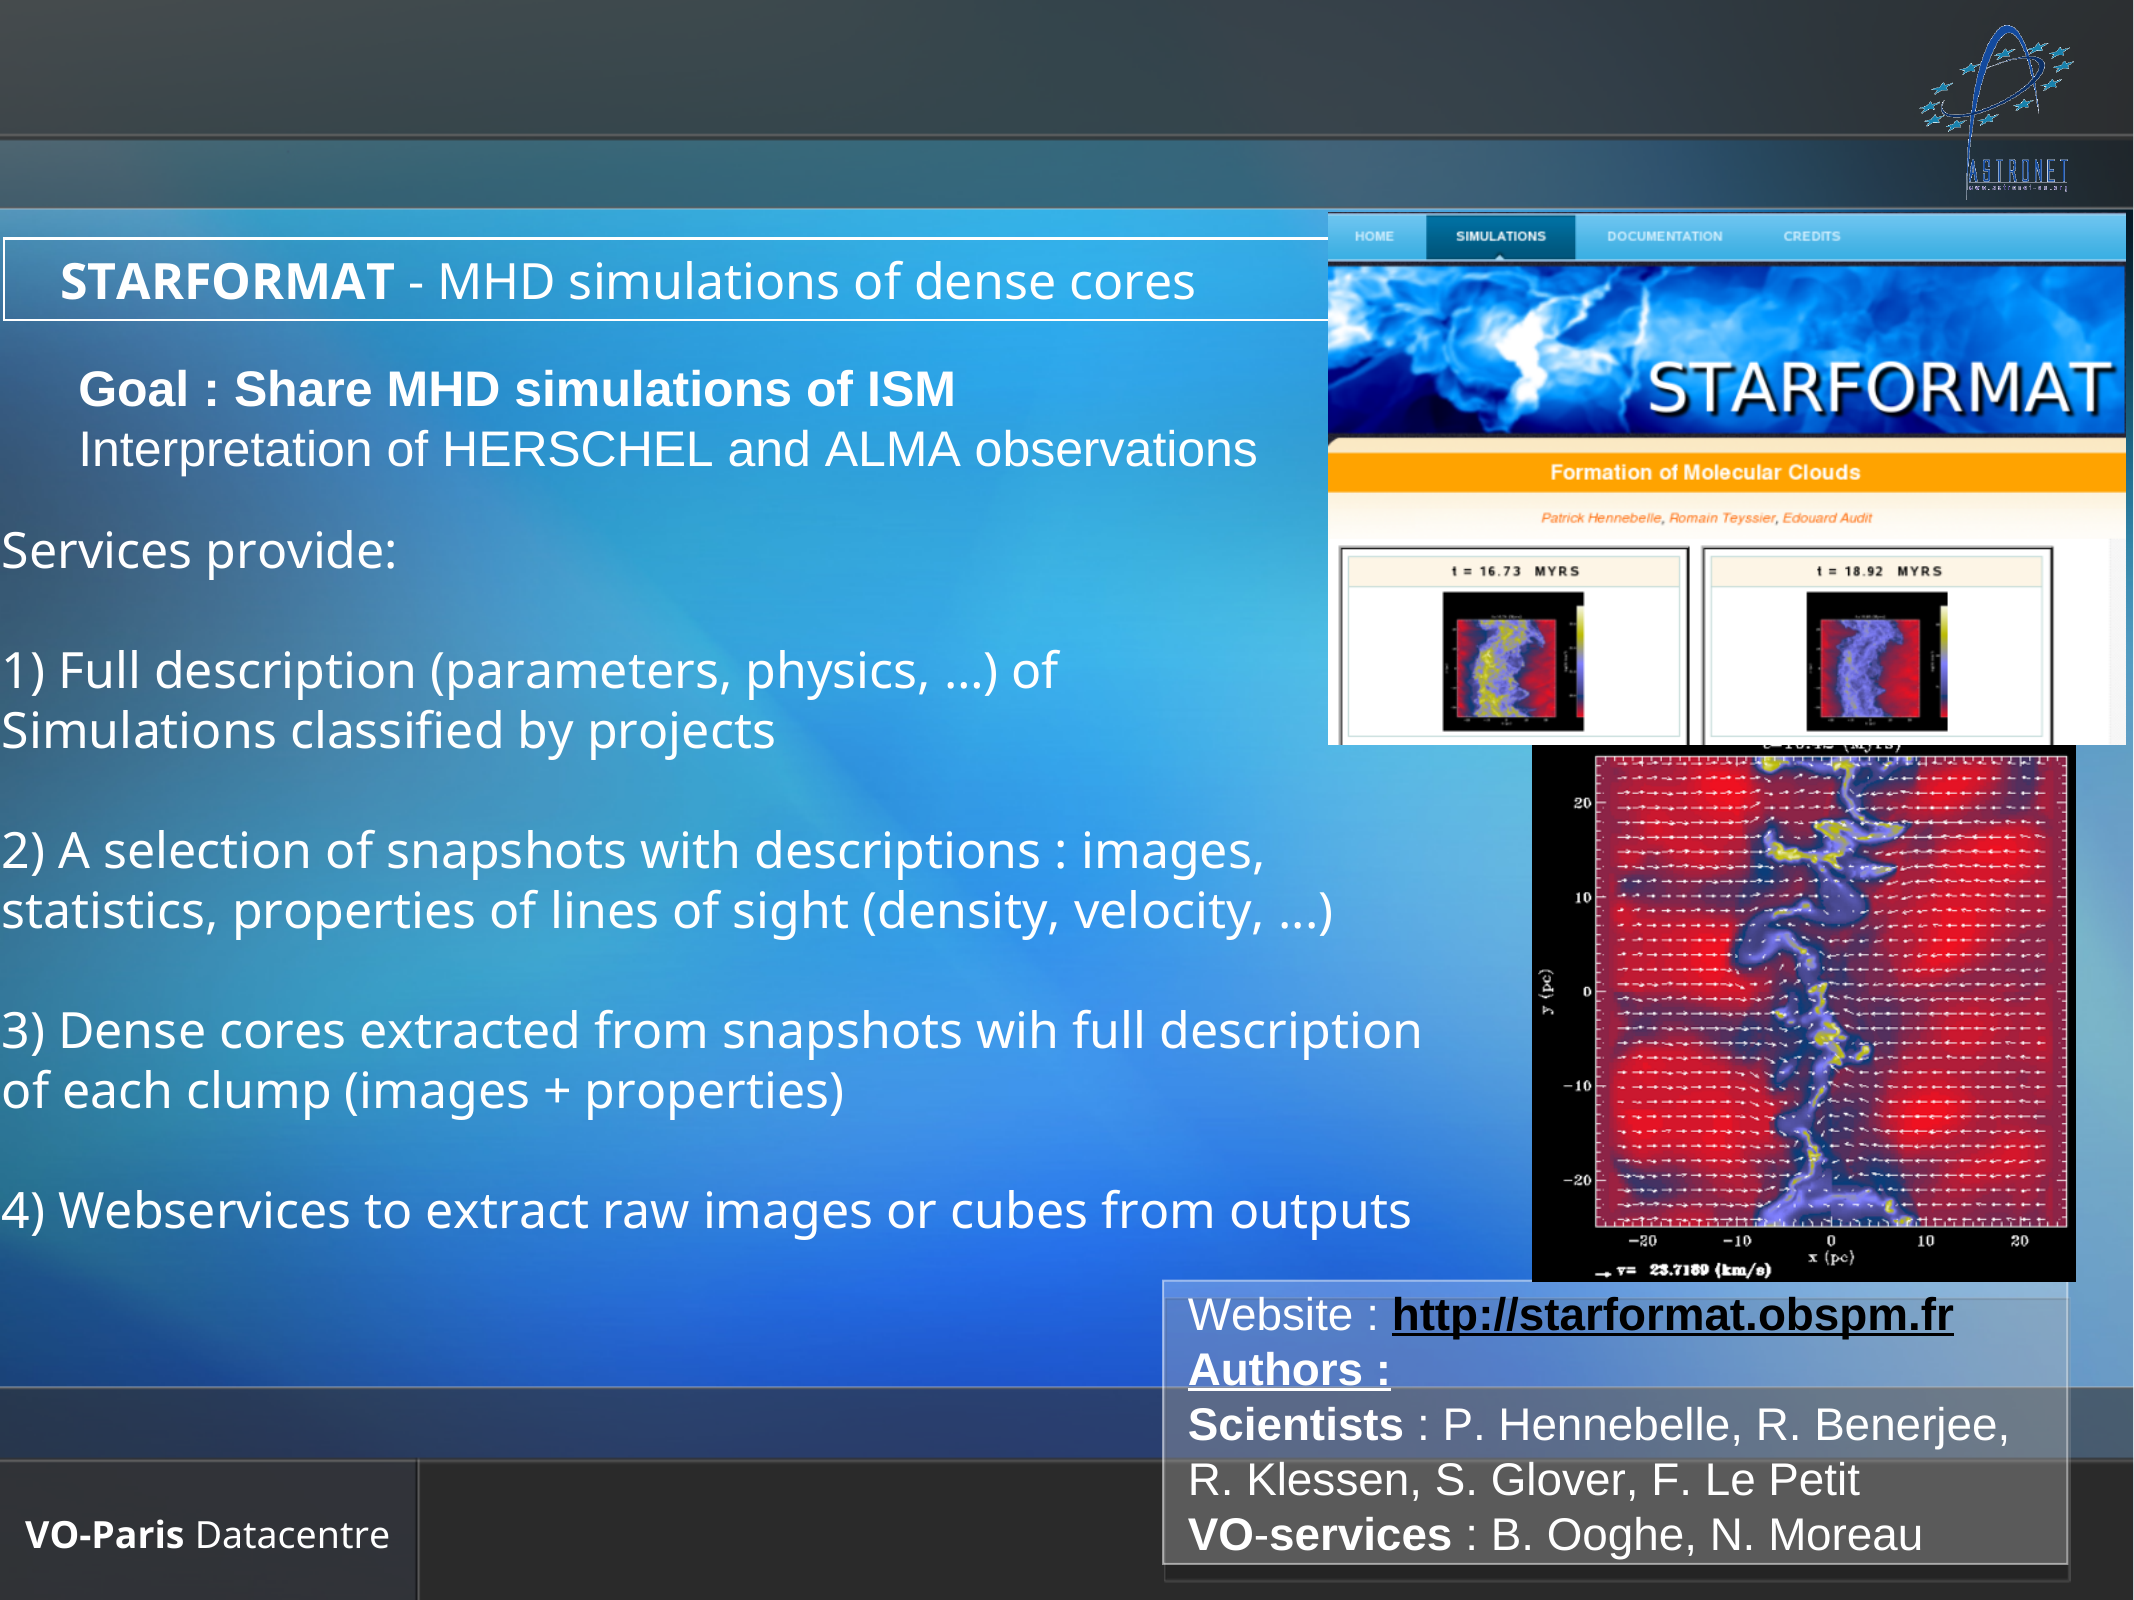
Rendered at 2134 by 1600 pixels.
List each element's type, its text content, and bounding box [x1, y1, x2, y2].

picture [0, 0, 2134, 1600]
text_box Services provide: 1) Full description (parameters, physics, …) of Simulations classified by projects 2) A selection of snapshots with descriptions : images, statistics, properties of lines of sight (density, velocity, ...) 3) Dense cores extracted from snapshots wih full description of each clump (images + properties) 4) Webservices to extract raw images or cubes from outputs [1, 518, 1425, 1359]
text_box [2059, 1282, 2068, 1564]
text_box Website : http://starformat.obspm.fr Authors : Scientists : P. Hennebelle, R. Benerjee, R. Klessen, S. Glover, F. Le Petit VO-services : B. Ooghe, N. Moreau [1187, 1279, 2059, 1565]
text_box [1163, 1280, 1187, 1564]
text_box VO-Paris Datacentre [0, 1502, 417, 1565]
text_box Goal : Share MHD simulations of ISM Interpretation of HERSCHEL and ALMA observations [78, 356, 1260, 477]
text_box STARFORMAT - MHD simulations of dense cores [4, 238, 1328, 320]
